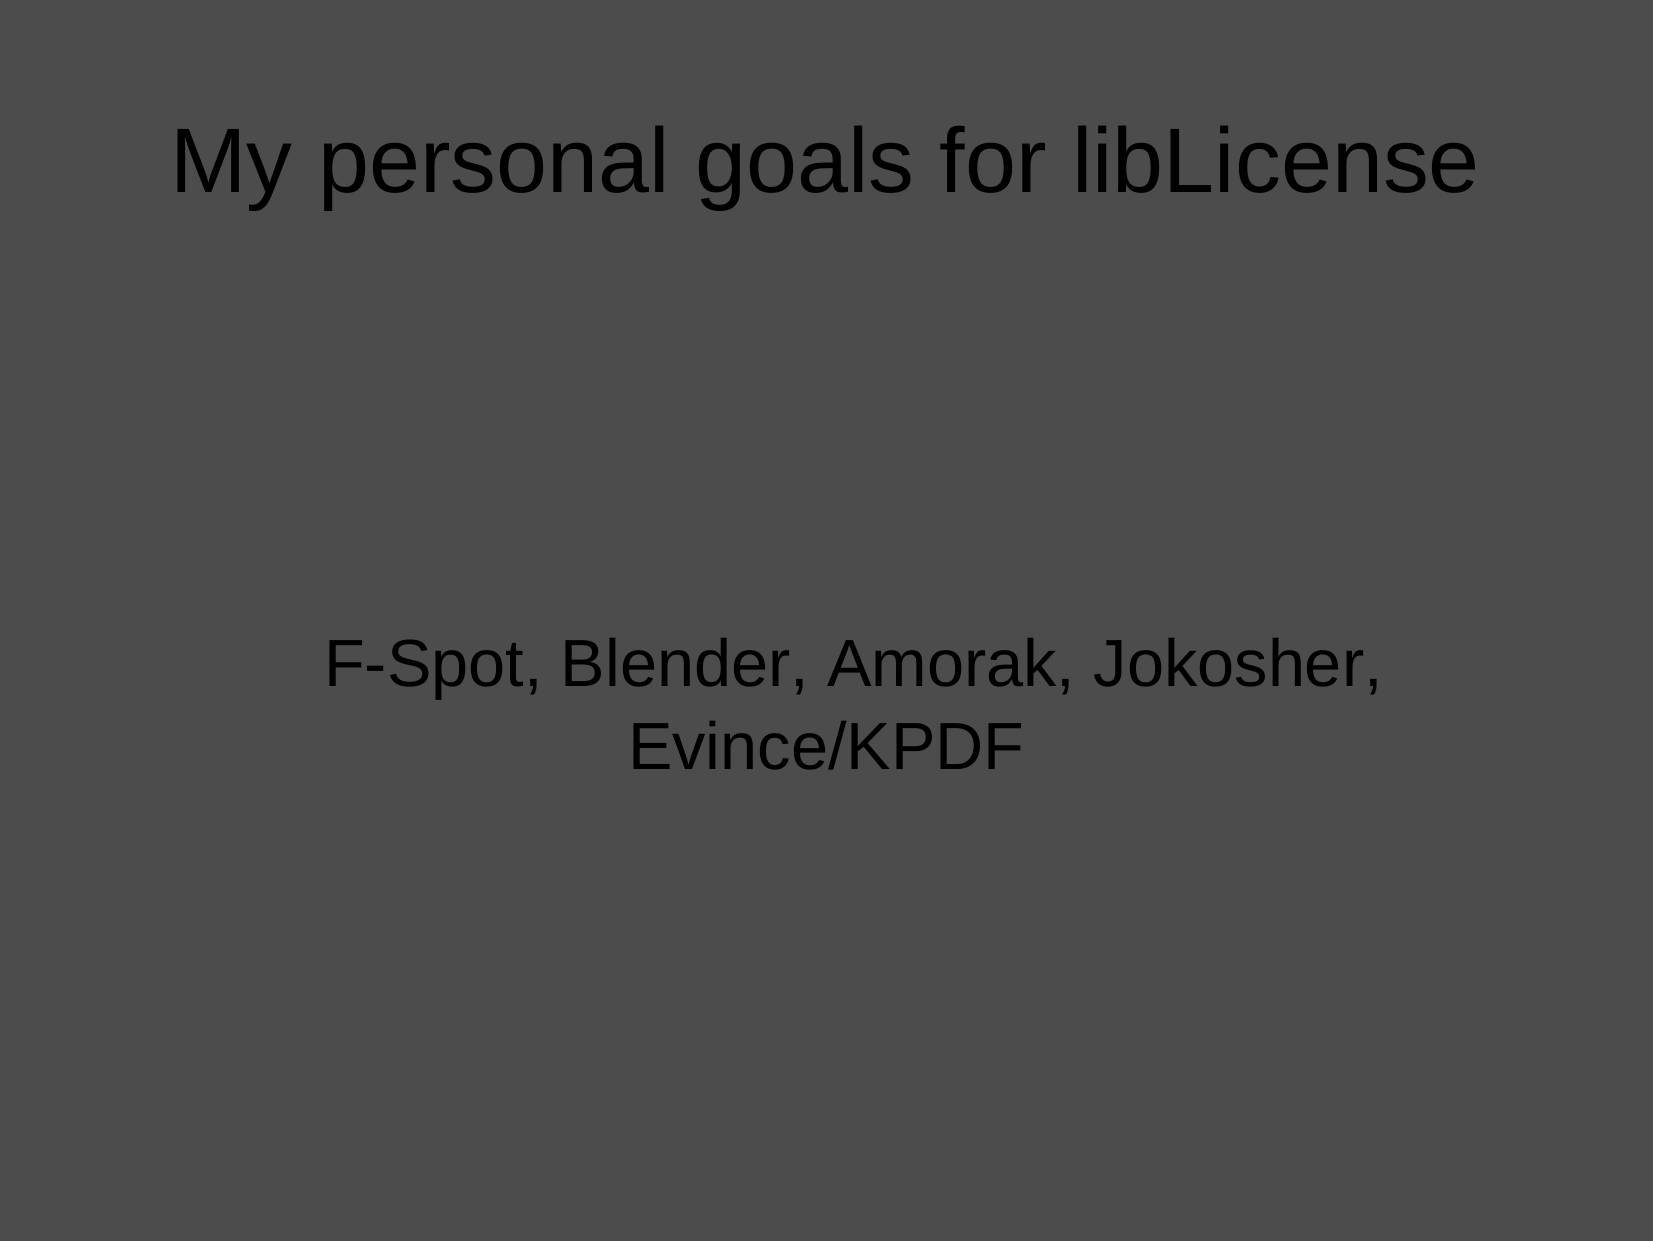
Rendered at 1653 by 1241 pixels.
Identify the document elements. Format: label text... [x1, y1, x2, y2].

text_box F-Spot, Blender, Amorak, Jokosher, Evince/KPDF [82, 297, 1571, 1102]
title My personal goals for libLicense [82, 49, 1571, 257]
